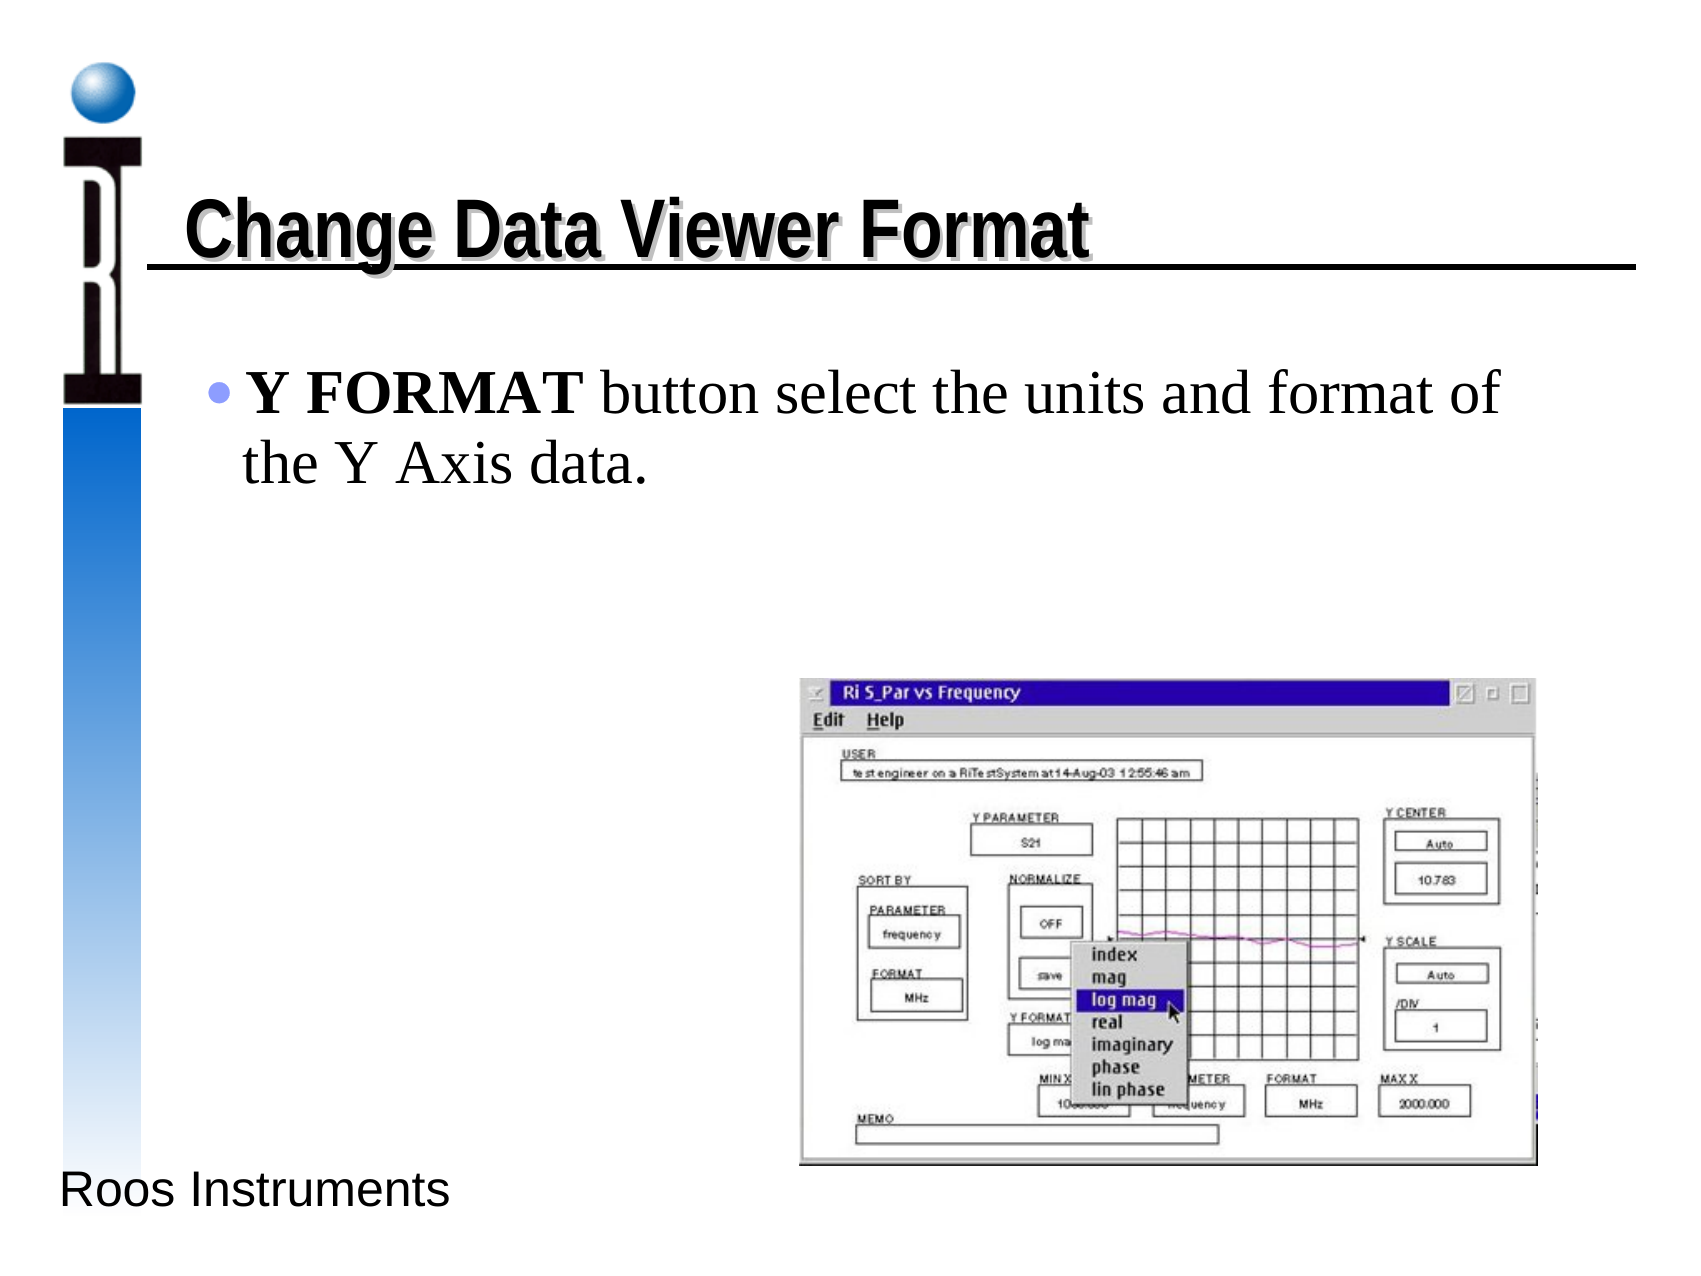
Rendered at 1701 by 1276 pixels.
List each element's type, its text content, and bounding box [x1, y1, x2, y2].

picture [59, 58, 147, 411]
text_box Change Data Viewer Format [184, 92, 1539, 274]
picture [799, 678, 1538, 1166]
text_box Y FORMAT button select the units and format of the Y Axis data. [192, 358, 1550, 500]
